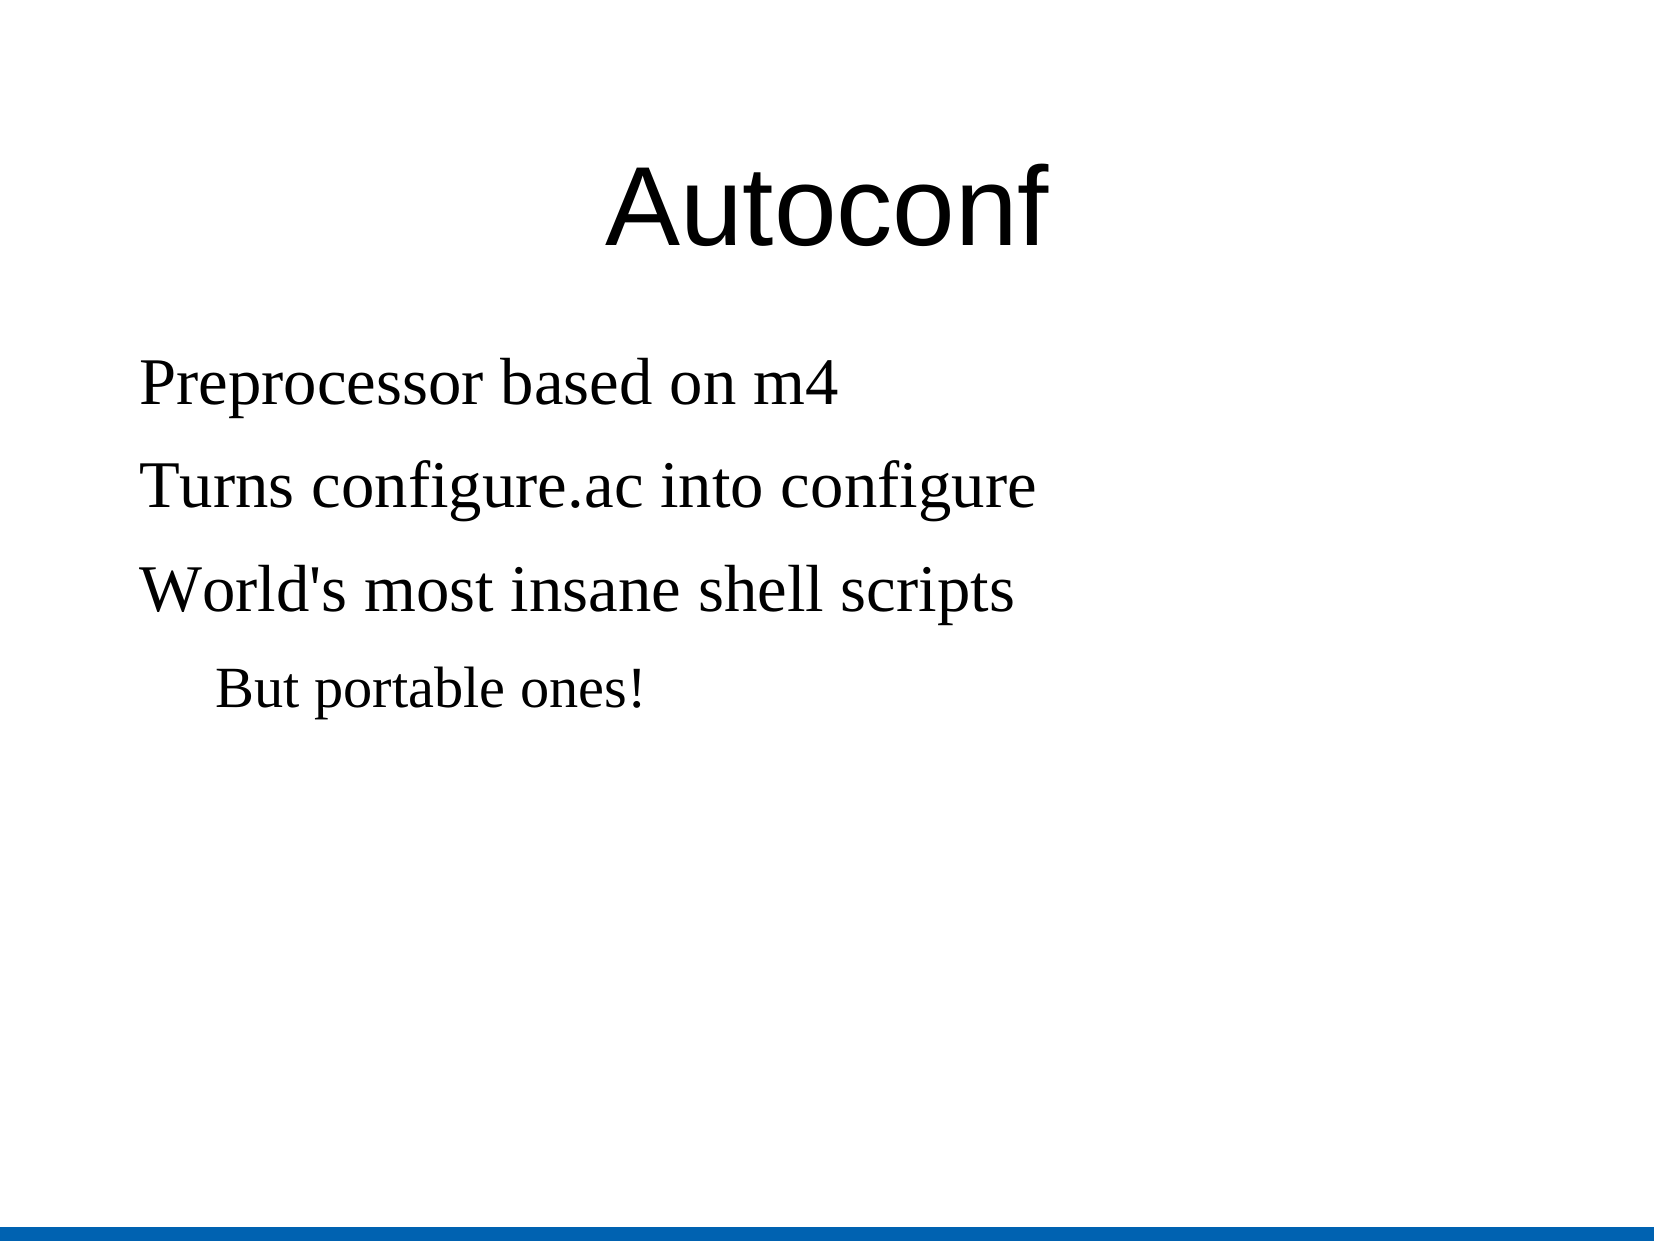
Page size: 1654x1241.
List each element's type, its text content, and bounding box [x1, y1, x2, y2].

title Autoconf [121, 102, 1533, 311]
list Preprocessor based on m4 Turns configure.ac into configure World's most insane shell scripts But portable ones! [121, 344, 1533, 1127]
